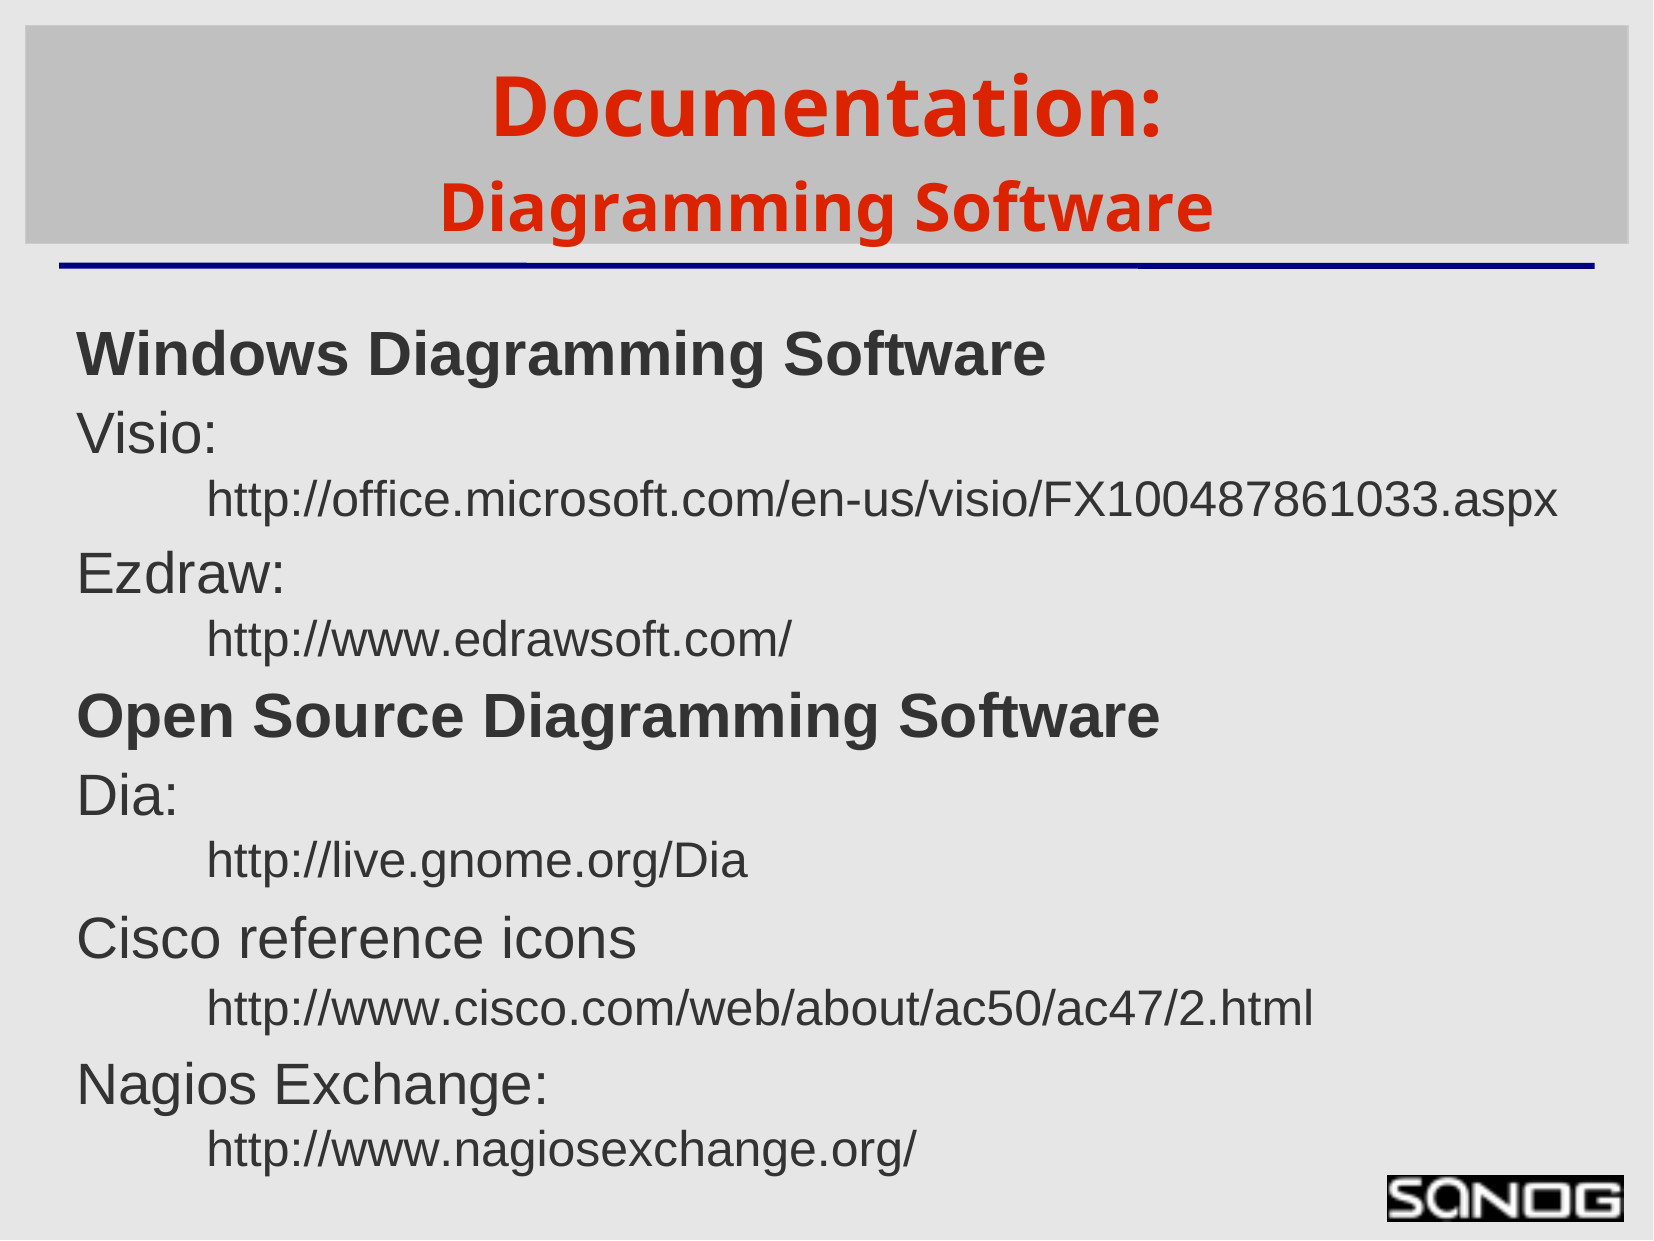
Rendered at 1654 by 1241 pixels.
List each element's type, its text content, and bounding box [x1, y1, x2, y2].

picture [1387, 1175, 1624, 1222]
list Windows Diagramming Software Visio: http://office.microsoft.com/en-us/visio/FX100487861033.aspx Ezdraw: http://www.edrawsoft.com/ Open Source Diagramming Software Dia: http://live.gnome.org/Dia Cisco reference icons http://www.cisco.com/web/about/ac50/ac47/2.html Nagios Exchange: http://www.nagiosexchange.org/ [59, 322, 1593, 1182]
title Documentation: Diagramming Software [121, 46, 1532, 253]
